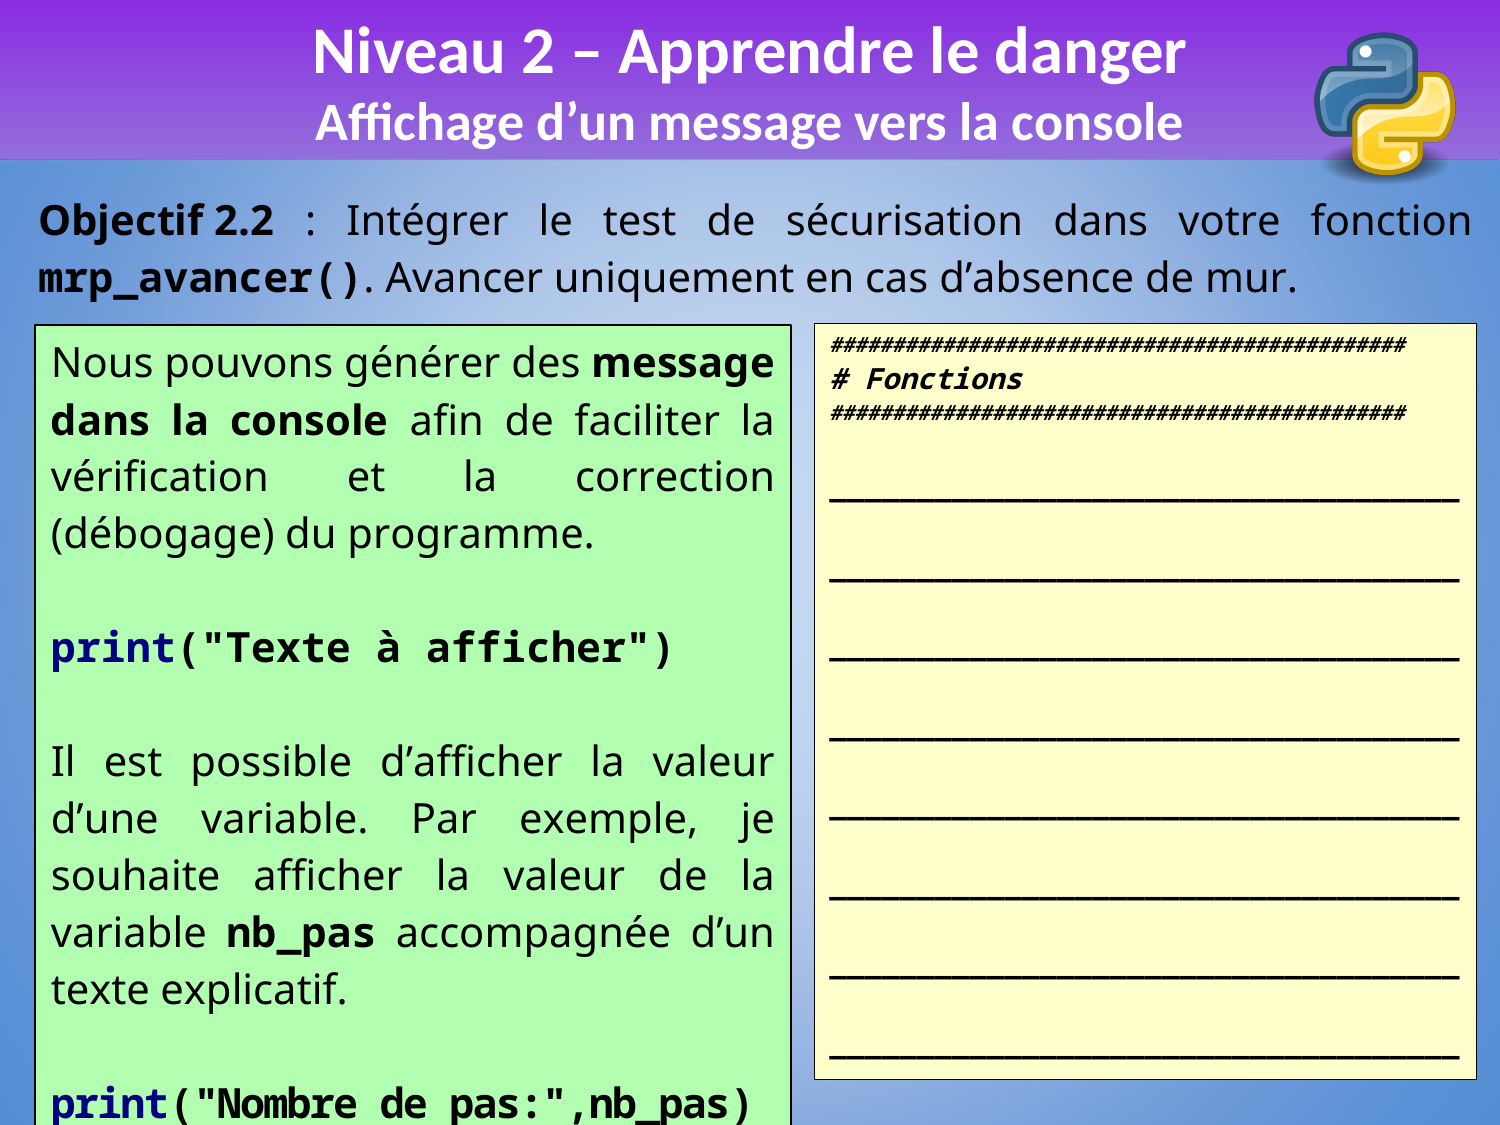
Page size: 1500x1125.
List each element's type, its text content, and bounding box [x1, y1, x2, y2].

text_box Niveau 2 – Apprendre le danger Affichage d’un message vers la console [0, 0, 1500, 159]
text_box Objectif 2.2 : Intégrer le test de sécurisation dans votre fonction mrp_avancer(). Avancer uniquement en cas d’absence de mur. [23, 183, 1489, 324]
text_box Nous pouvons générer des message dans la console afin de faciliter la vérification et la correction (débogage) du programme. print("Texte à afficher") Il est possible d’afficher la valeur d’une variable. Par exemple, je souhaite afficher la valeur de la variable nb_pas accompagnée d’un texte explicatif. print("Nombre de pas:",nb_pas) [35, 324, 791, 1075]
picture [0, 29, 1500, 1125]
text_box ############################################## # Fonctions ############################################## ____________________________________ ____________________________________ ____________________________________ ____________________________________ ____________________________________ ____________________________________ ____________________________________ ____________________________________ ____________________________________ ____________________________________ ____________________________________ [814, 323, 1477, 1080]
